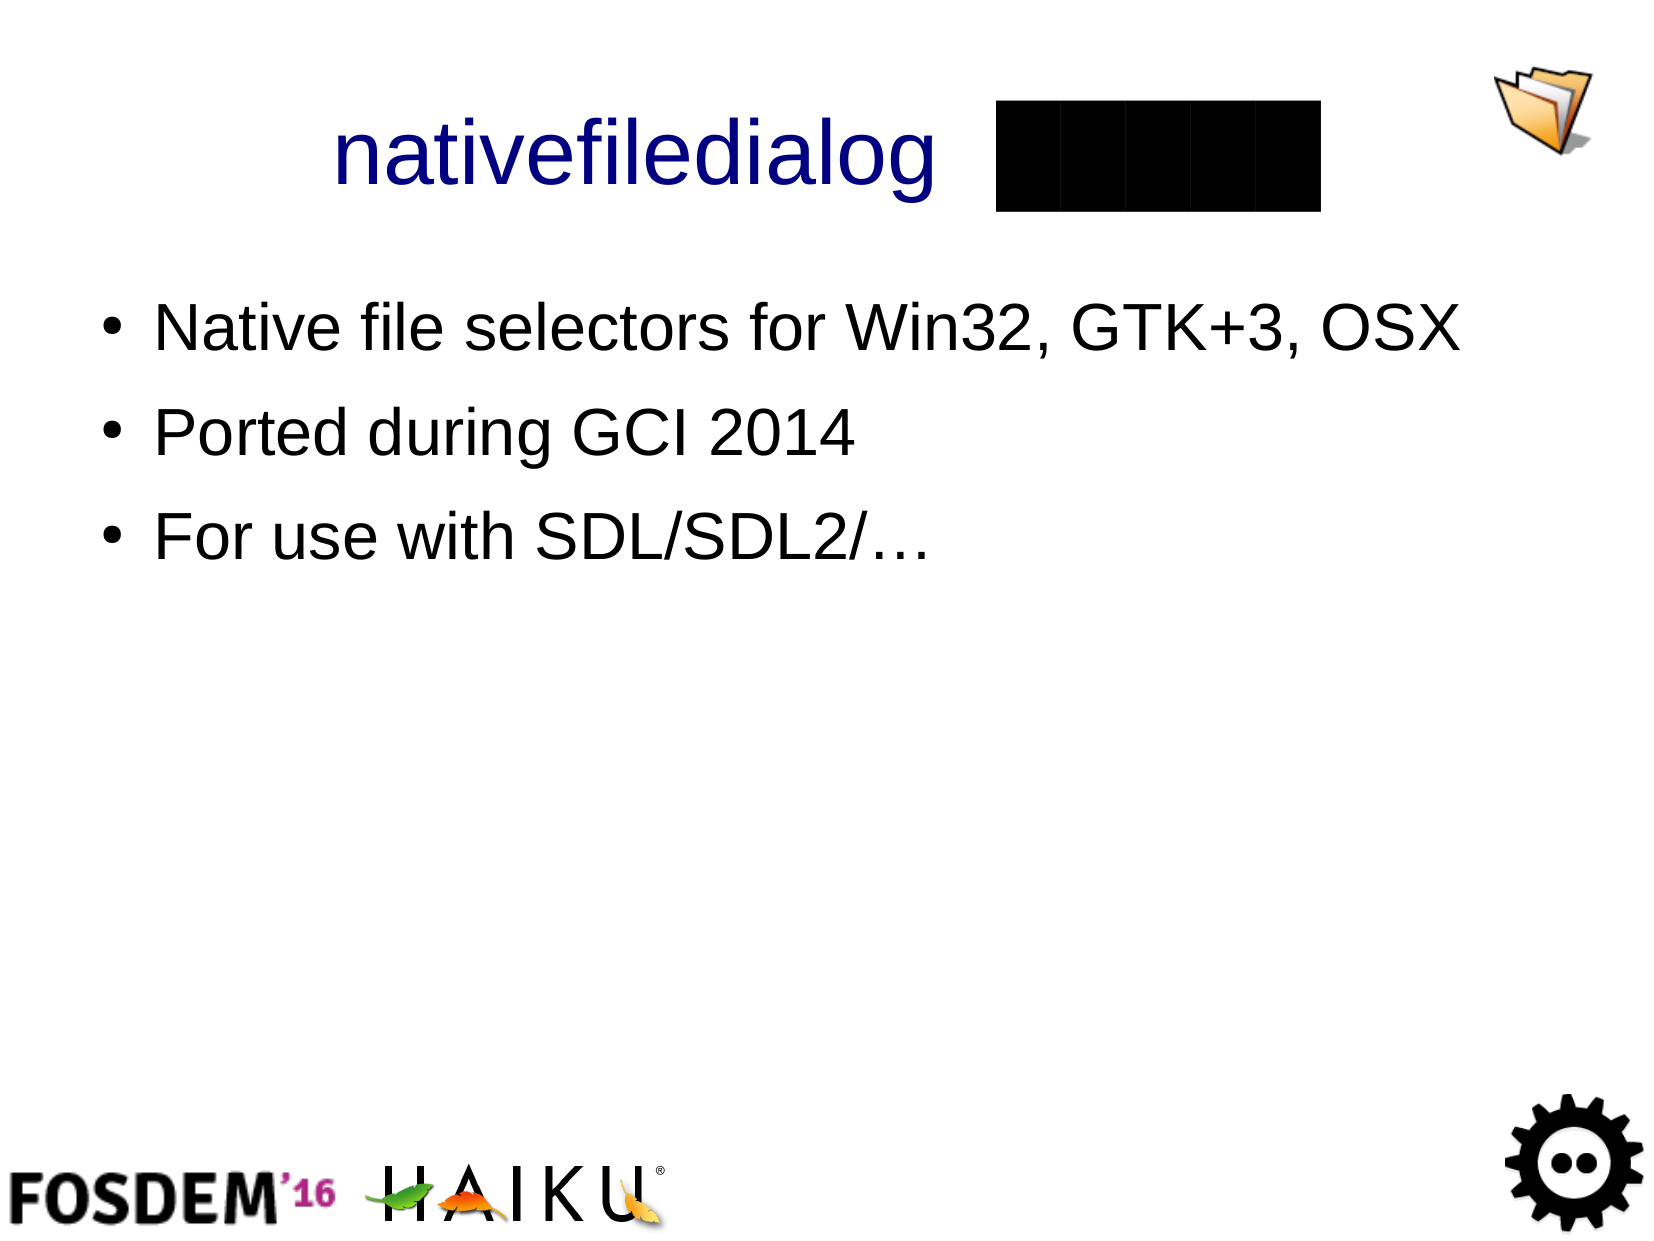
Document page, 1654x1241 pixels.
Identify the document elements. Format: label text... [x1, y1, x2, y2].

picture [0, 1152, 350, 1241]
picture [363, 1163, 670, 1235]
picture [1505, 1094, 1648, 1235]
picture [1494, 58, 1595, 159]
list Native file selectors for Win32, GTK+3, OSX Ported during GCI 2014 For use with SDL/SDL2/… [82, 290, 1571, 1010]
title nativefiledialog █████ [82, 49, 1571, 257]
